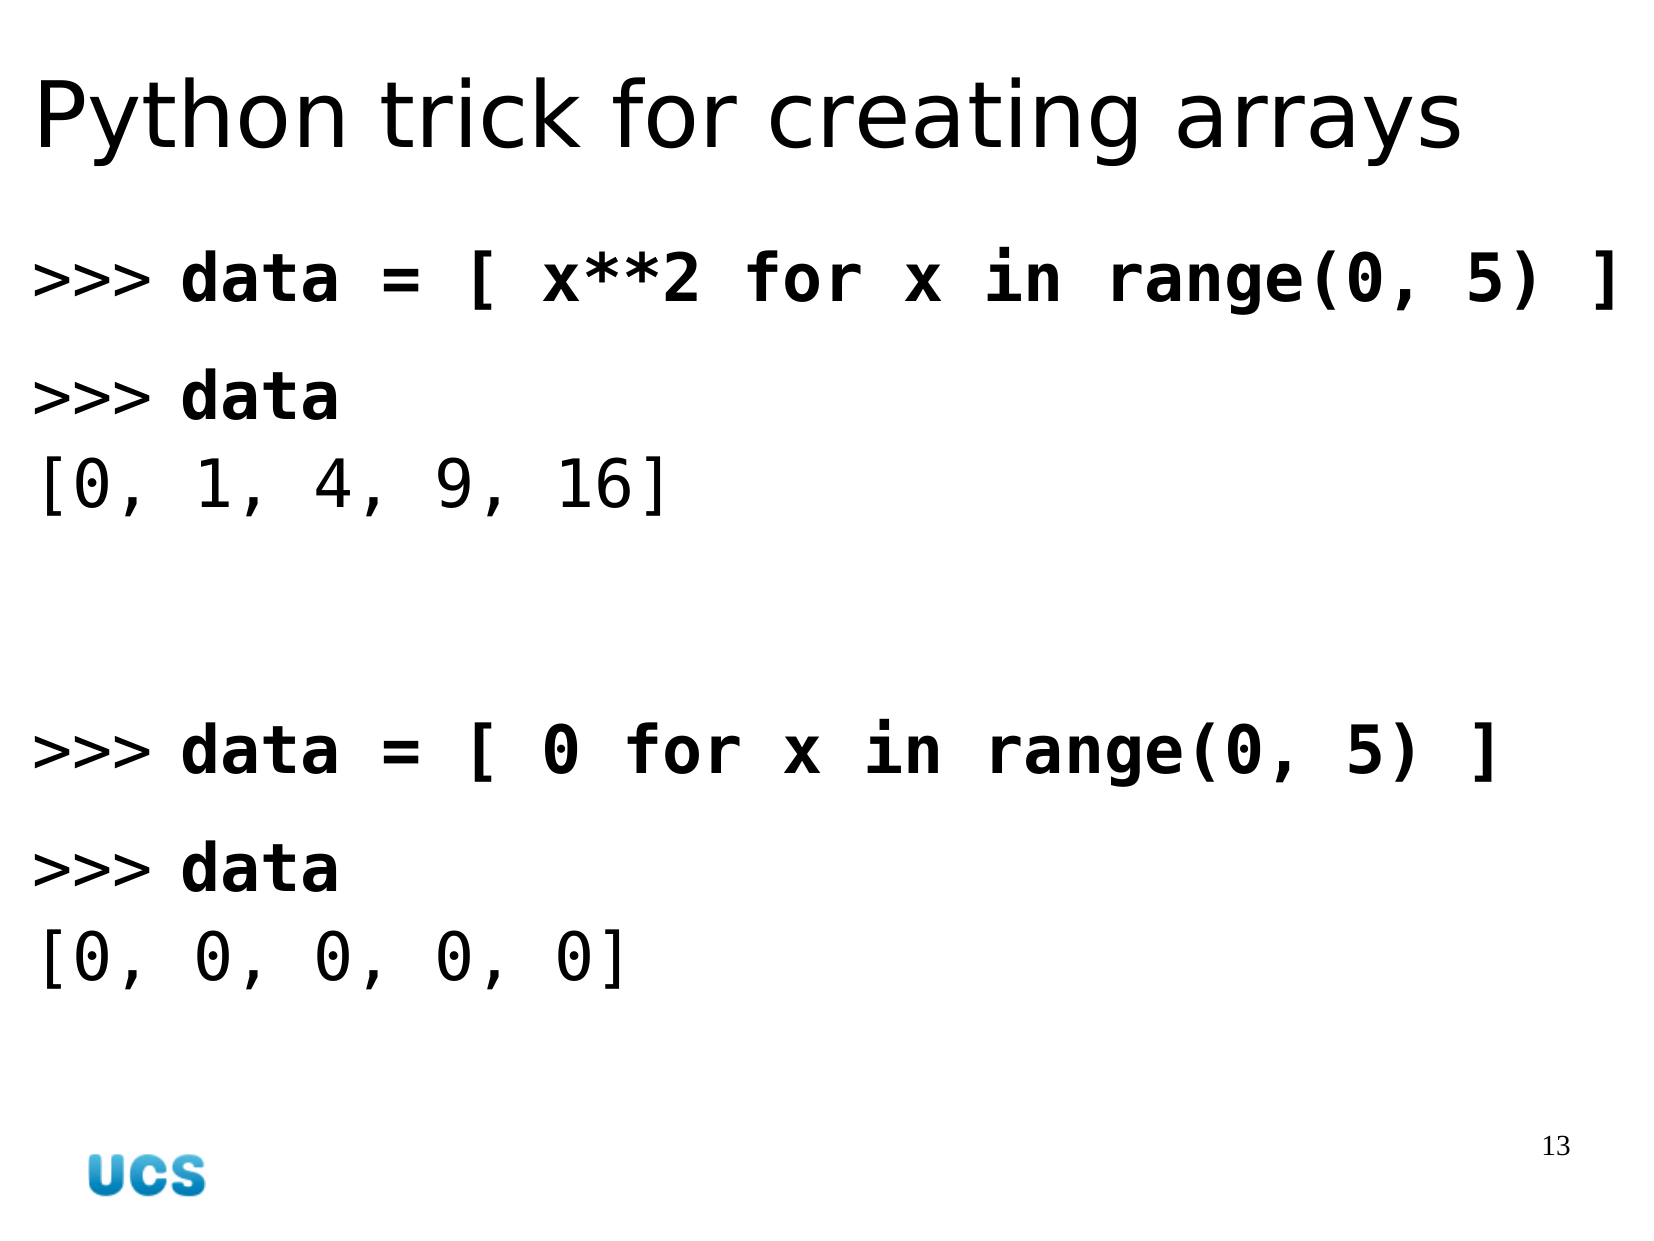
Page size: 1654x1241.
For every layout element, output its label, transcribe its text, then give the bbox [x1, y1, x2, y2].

text_box [0, 1, 4, 9, 16] [29, 442, 680, 527]
text_box data = [ x**2 for x in range(0, 5) ] [177, 236, 1633, 320]
picture [88, 1153, 206, 1198]
text_box >>> [29, 354, 157, 439]
text_box [0, 0, 0, 0, 0] [29, 915, 640, 1000]
text_box >>> [29, 236, 157, 320]
text_box >>> [29, 826, 157, 911]
text_box >>> [29, 708, 157, 793]
text_box data [177, 354, 345, 439]
text_box data [177, 826, 345, 911]
text_box data = [ 0 for x in range(0, 5) ] [177, 708, 1512, 793]
text_box Python trick for creating arrays [29, 59, 1470, 173]
